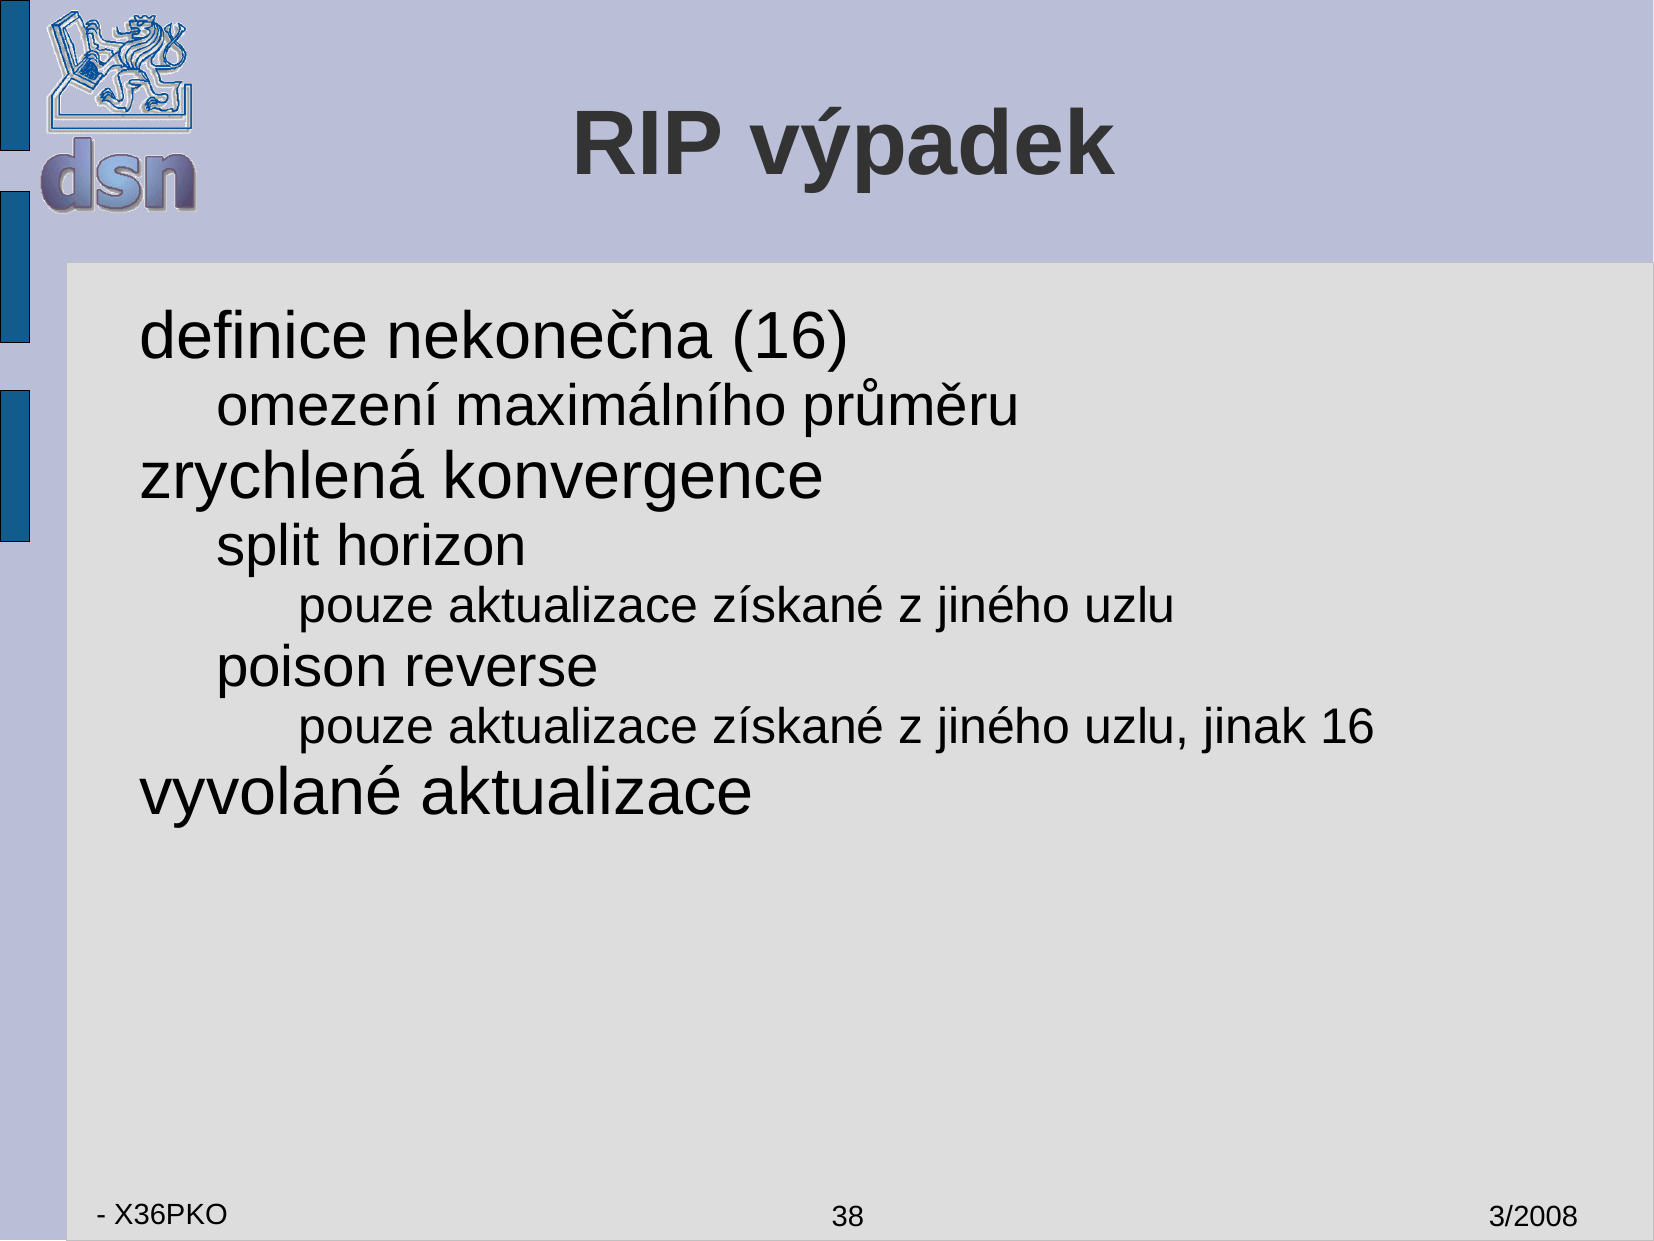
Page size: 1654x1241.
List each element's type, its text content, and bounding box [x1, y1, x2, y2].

list definice nekonečna (16) omezení maximálního průměru zrychlená konvergence split horizon pouze aktualizace získané z jiného uzlu poison reverse pouze aktualizace získané z jiného uzlu, jinak 16 vyvolané aktualizace [121, 297, 1534, 1126]
title RIP výpadek [210, 39, 1478, 247]
picture [10, 10, 223, 230]
